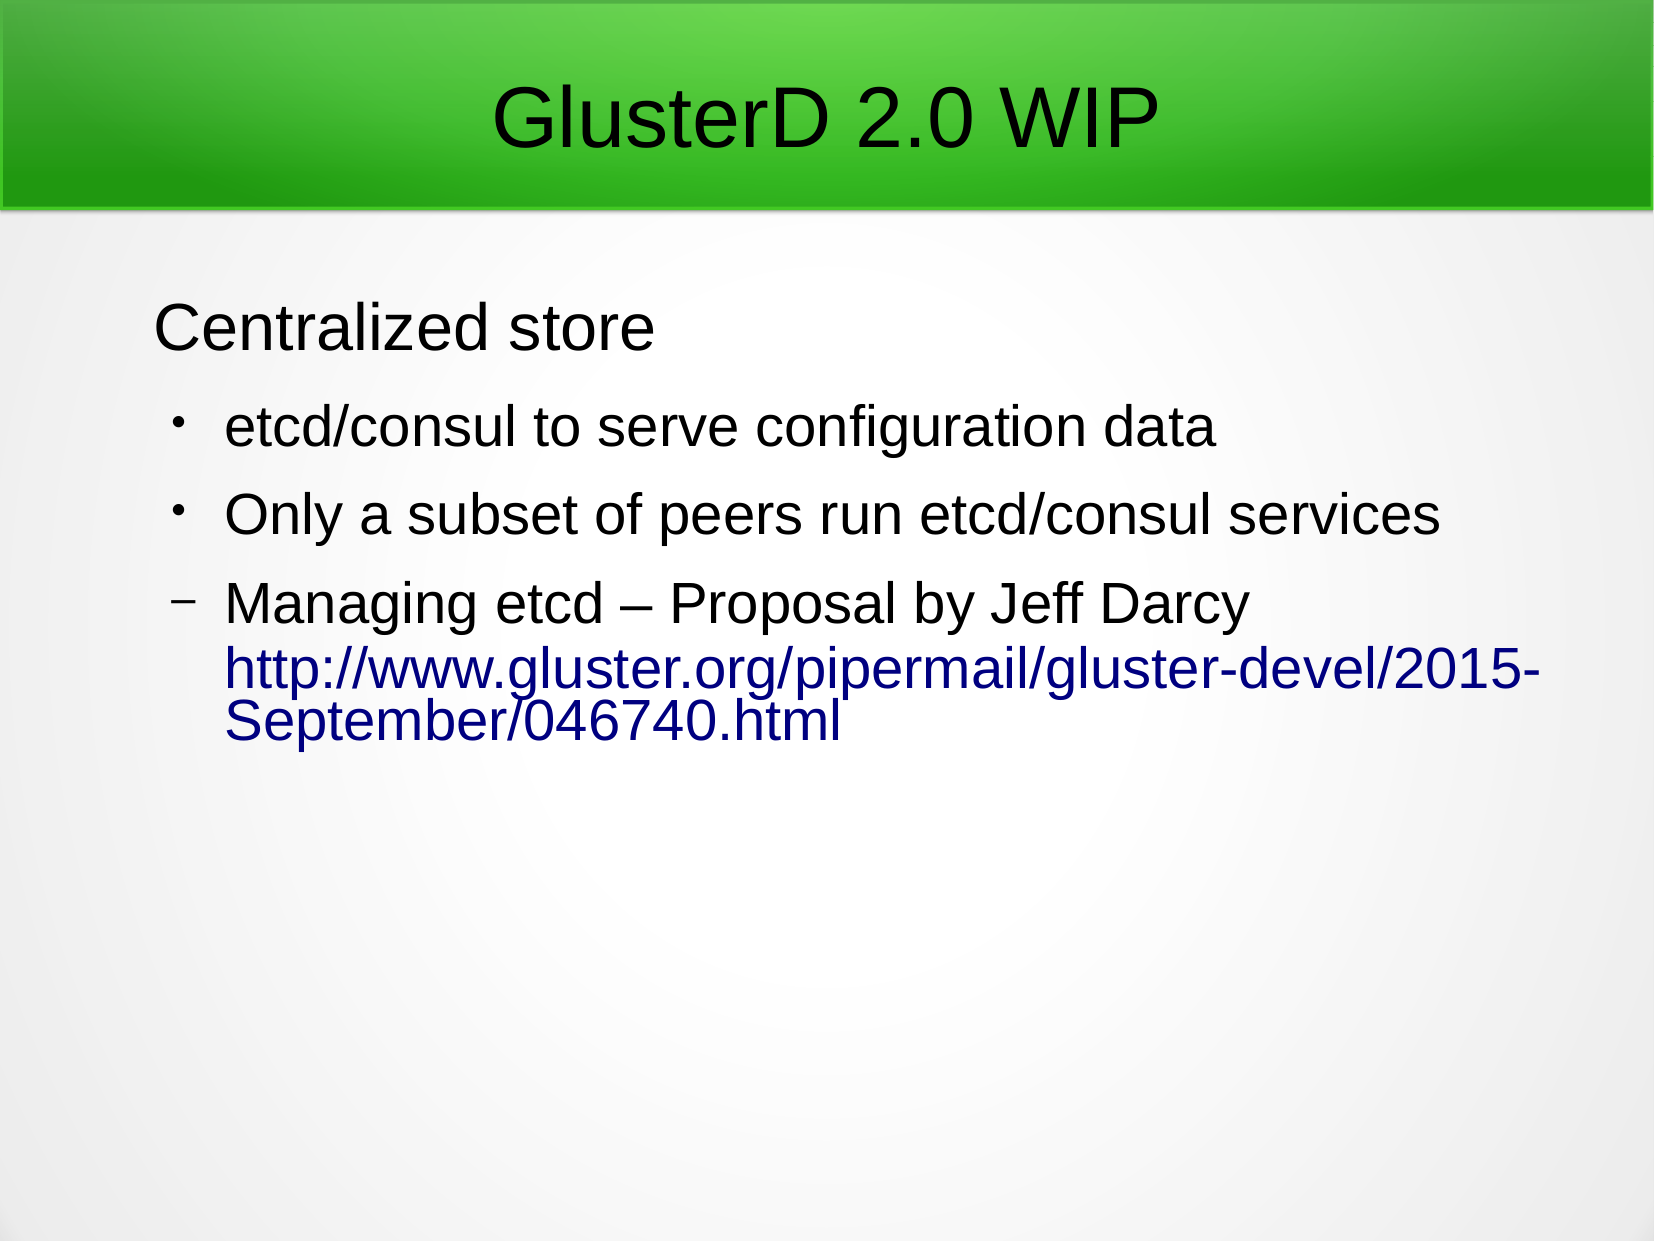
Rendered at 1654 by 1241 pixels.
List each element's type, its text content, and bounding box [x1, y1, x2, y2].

title GlusterD 2.0 WIP [82, 47, 1571, 189]
list Centralized store etcd/consul to serve configuration data Only a subset of peers run etcd/consul services Managing etcd – Proposal by Jeff Darcy http://www.gluster.org/pipermail/gluster-devel/2015-September/046740.html [82, 290, 1571, 1010]
